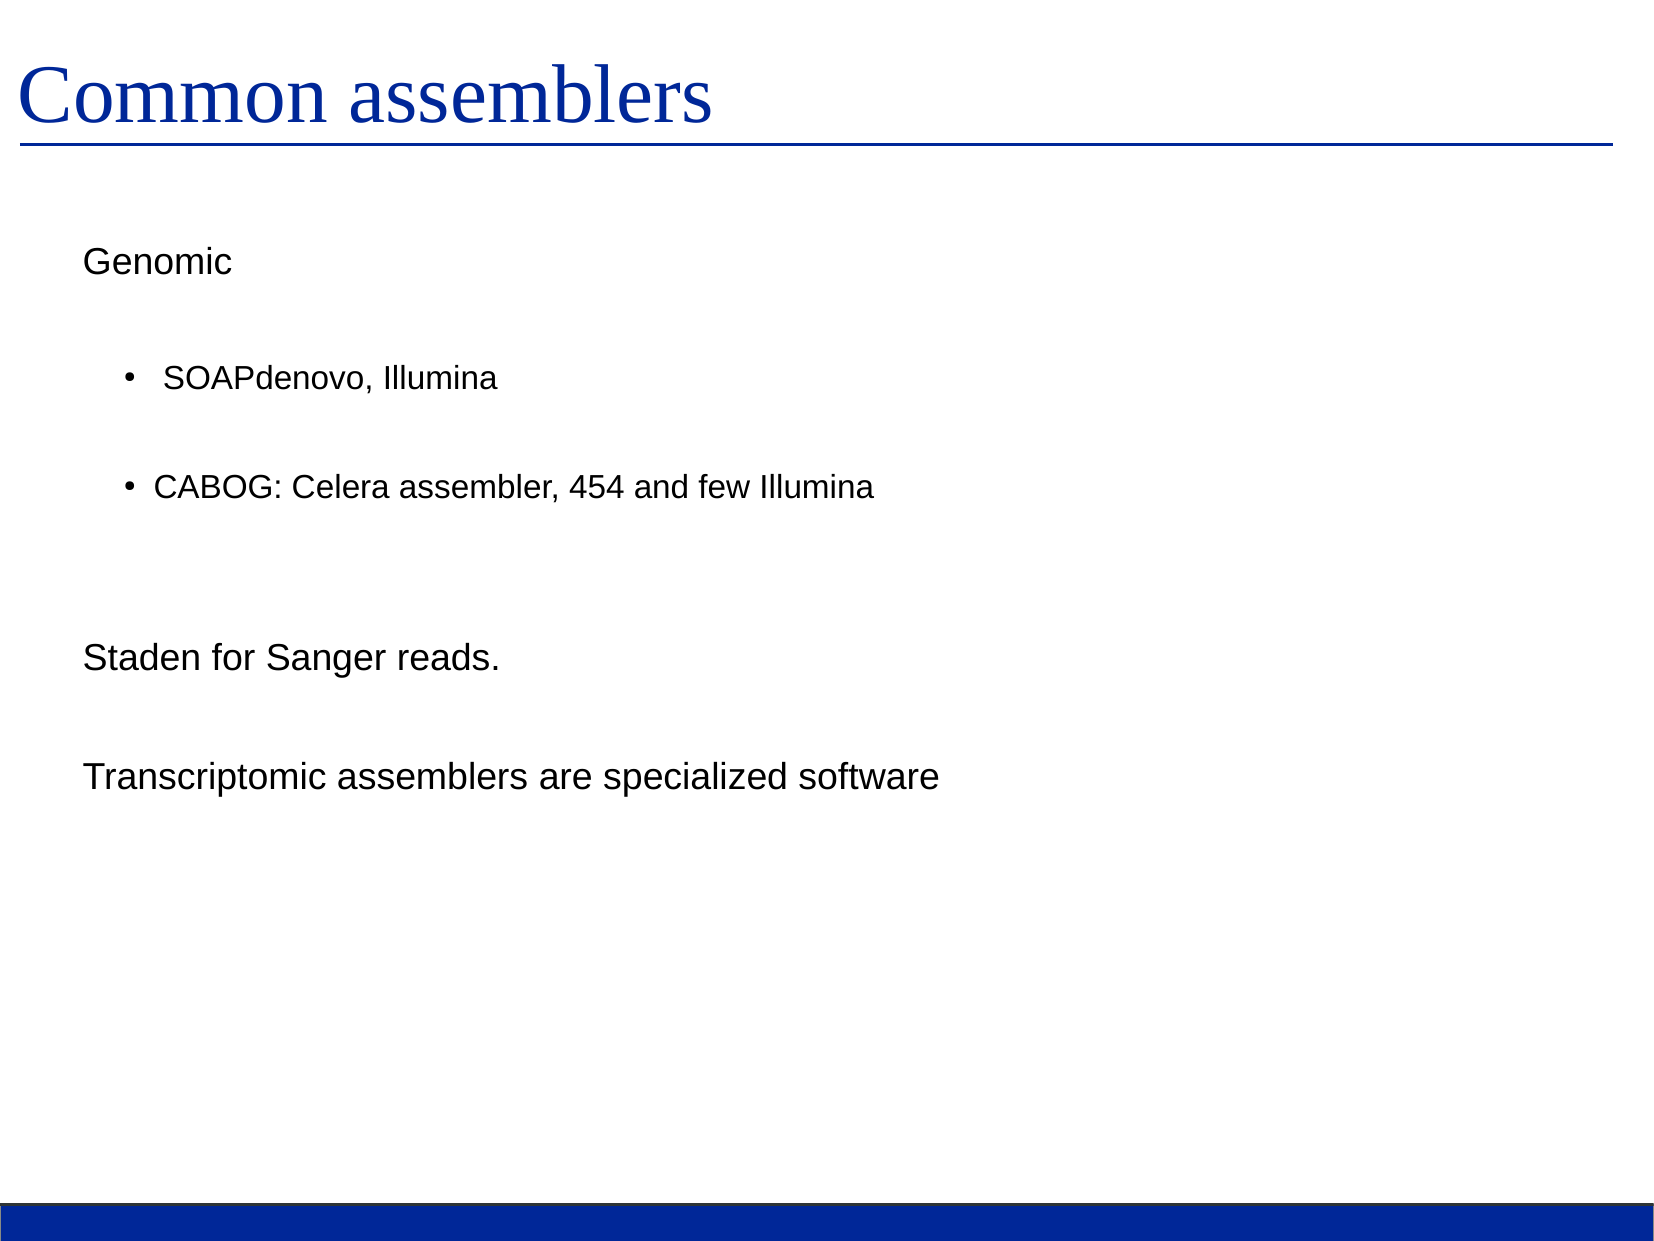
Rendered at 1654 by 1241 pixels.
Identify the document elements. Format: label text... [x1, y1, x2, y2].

title Common assemblers [17, 0, 1589, 198]
list Genomic SOAPdenovo, Illumina CABOG: Celera assembler, 454 and few Illumina Staden for Sanger reads. Transcriptomic assemblers are specialized software [82, 240, 1571, 1109]
